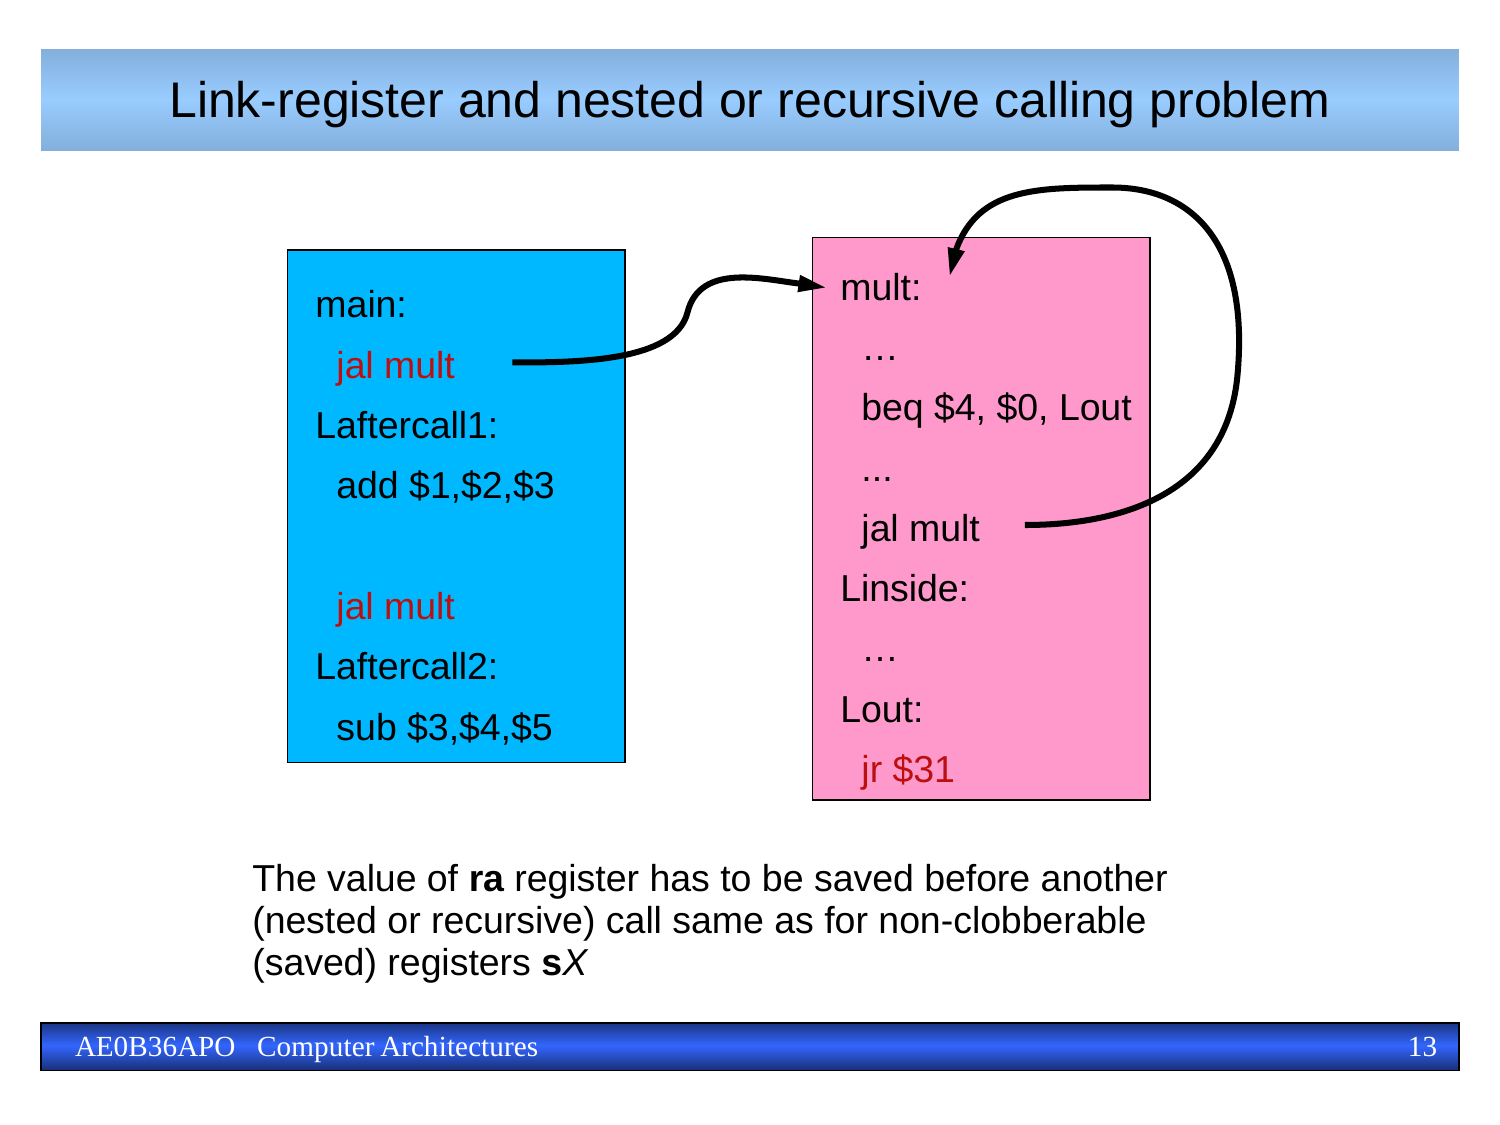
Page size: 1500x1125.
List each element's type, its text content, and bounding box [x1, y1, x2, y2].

title Link-register and nested or recursive calling problem [41, 49, 1459, 151]
text_box The value of ra register has to be saved before another (nested or recursive) call same as for non-clobberable (saved) registers sX [237, 849, 1288, 991]
text_box main: jal mult Laftercall1: add $1,$2,$3 jal mult Laftercall2: sub $3,$4,$5 [287, 249, 625, 763]
text_box mult: … beq $4, $0, Lout ... jal mult Linside: … Lout: jr $31 [812, 237, 1150, 800]
